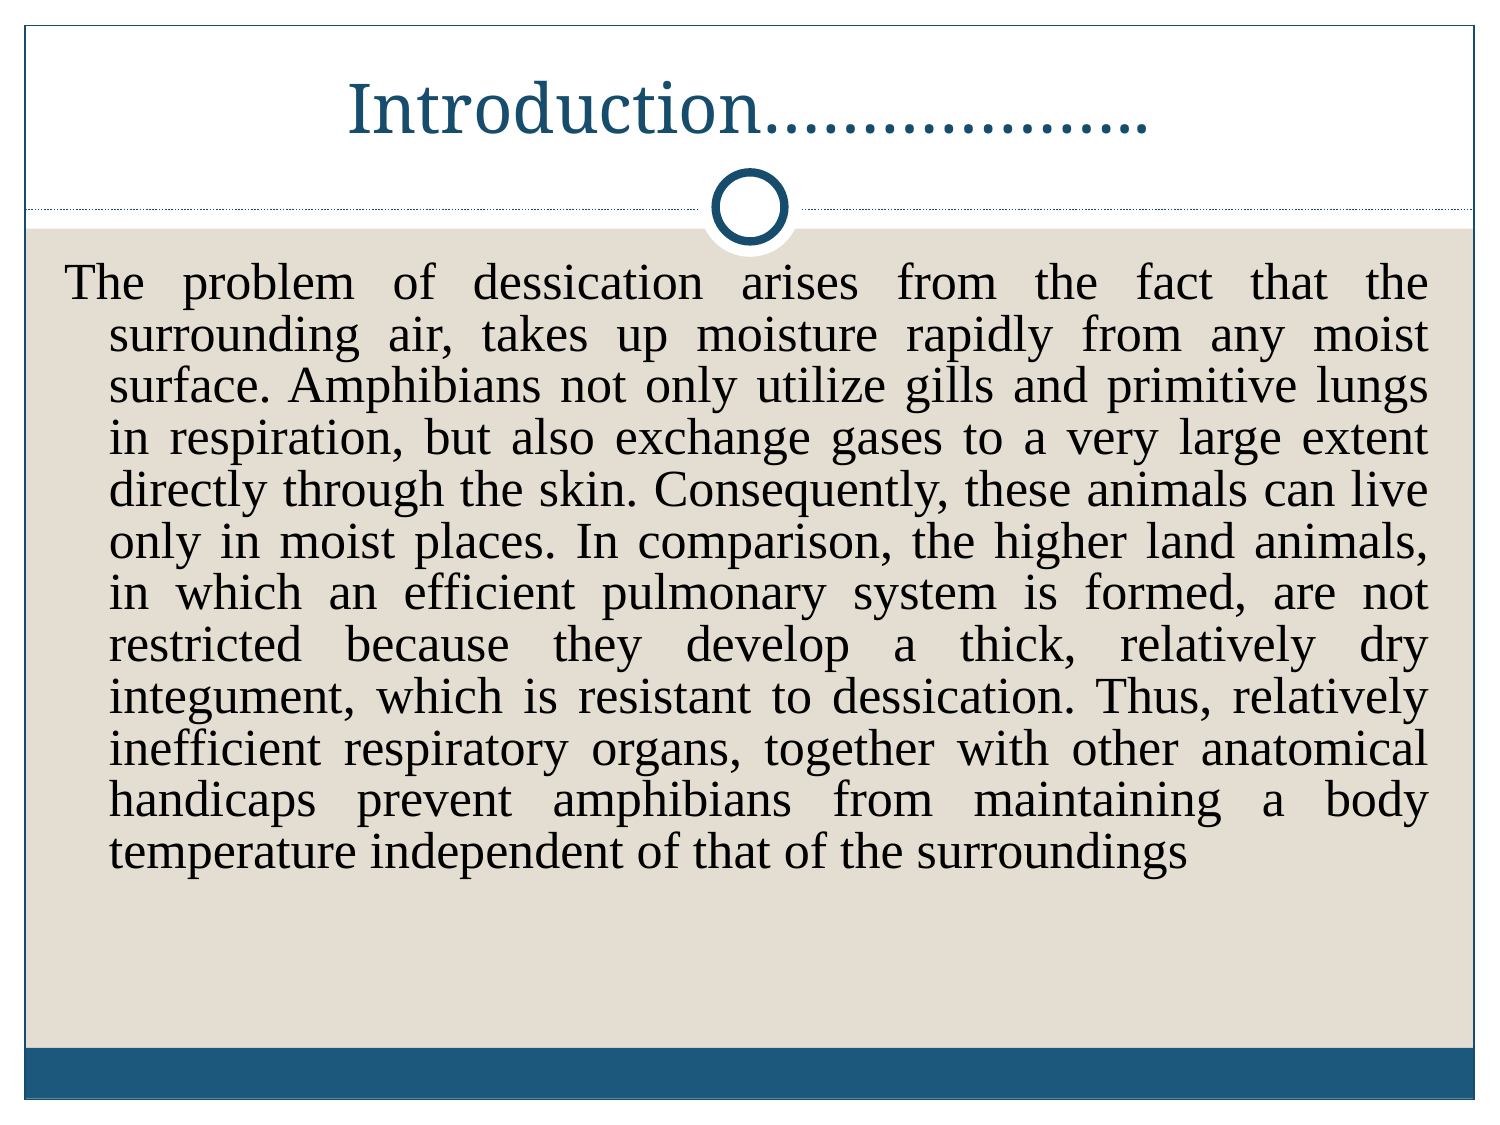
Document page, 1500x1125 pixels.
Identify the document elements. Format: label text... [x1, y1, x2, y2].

title Introduction……………….. [49, 37, 1450, 162]
list The problem of dessication arises from the fact that the surrounding air, takes up moisture rapidly from any moist surface. Amphibians not only utilize gills and primitive lungs in respiration, but also exchange gases to a very large extent directly through the skin. Consequently, these animals can live only in moist places. In comparison, the higher land animals, in which an efficient pulmonary system is formed, are not restricted because they develop a thick, relatively dry integument, which is resistant to dessication. Thus, relatively inefficient respiratory organs, together with other anatomical handicaps prevent amphibians from maintaining a body temperature independent of that of the surroundings [49, 250, 1445, 1125]
